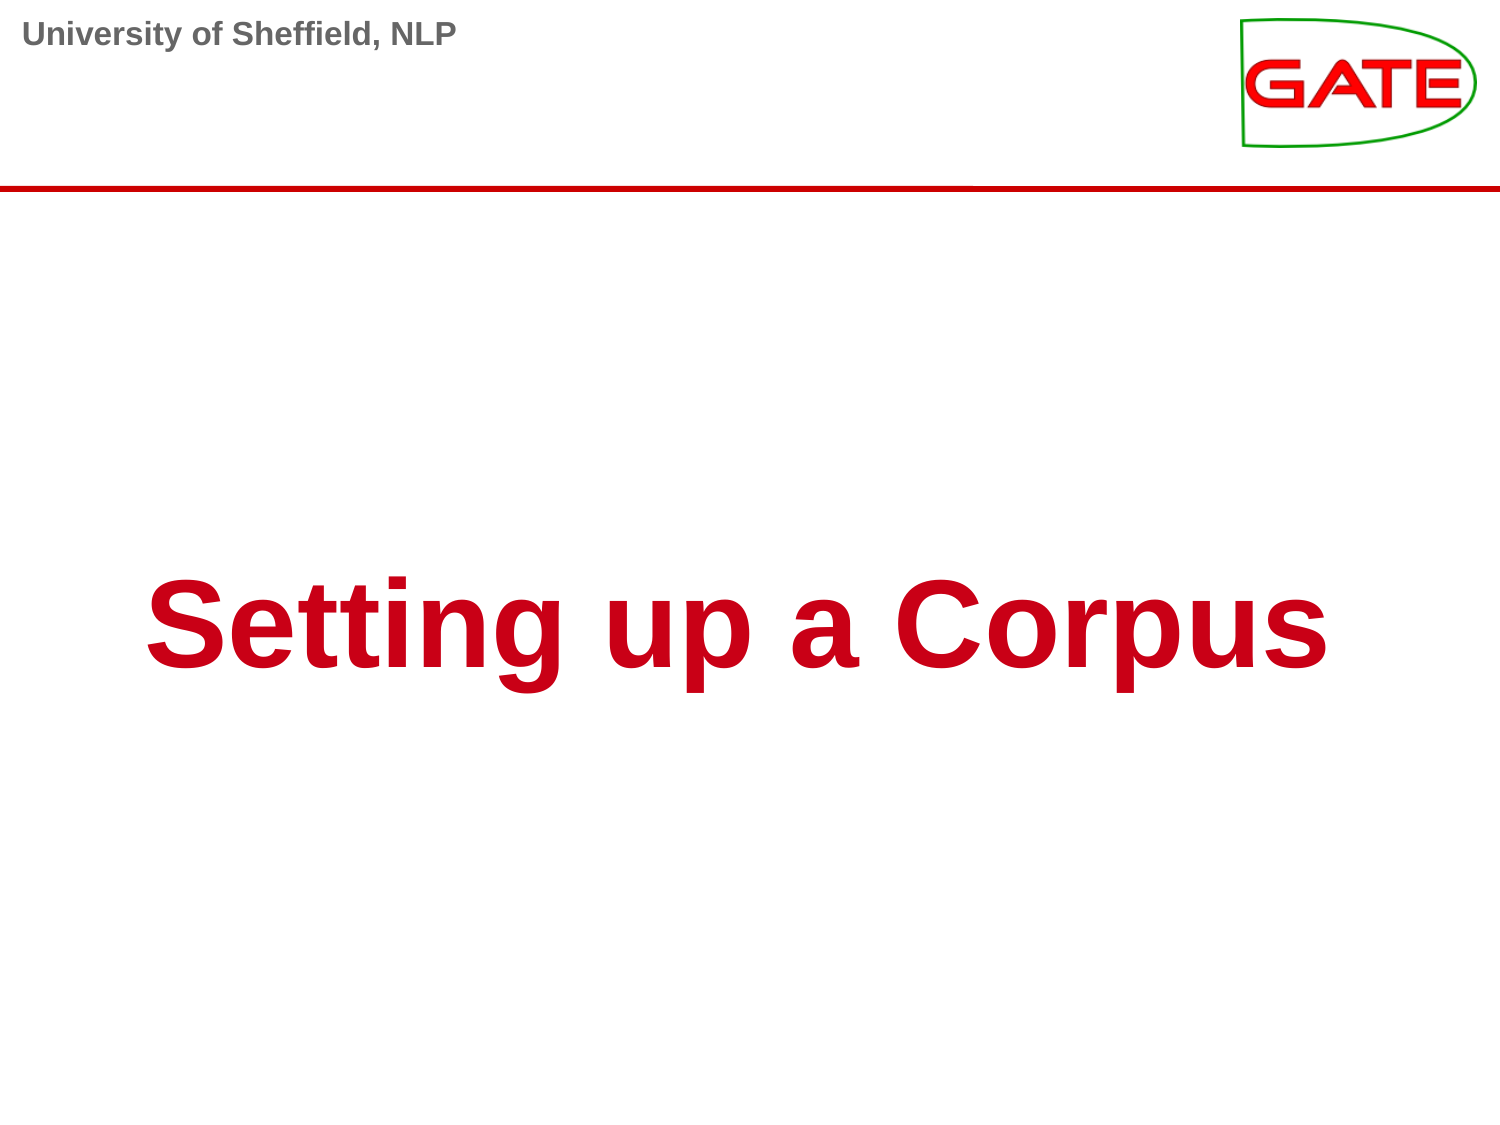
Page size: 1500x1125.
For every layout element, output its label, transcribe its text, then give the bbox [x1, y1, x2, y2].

picture [1240, 18, 1477, 148]
subtitle Setting up a Corpus [59, 250, 1418, 1002]
